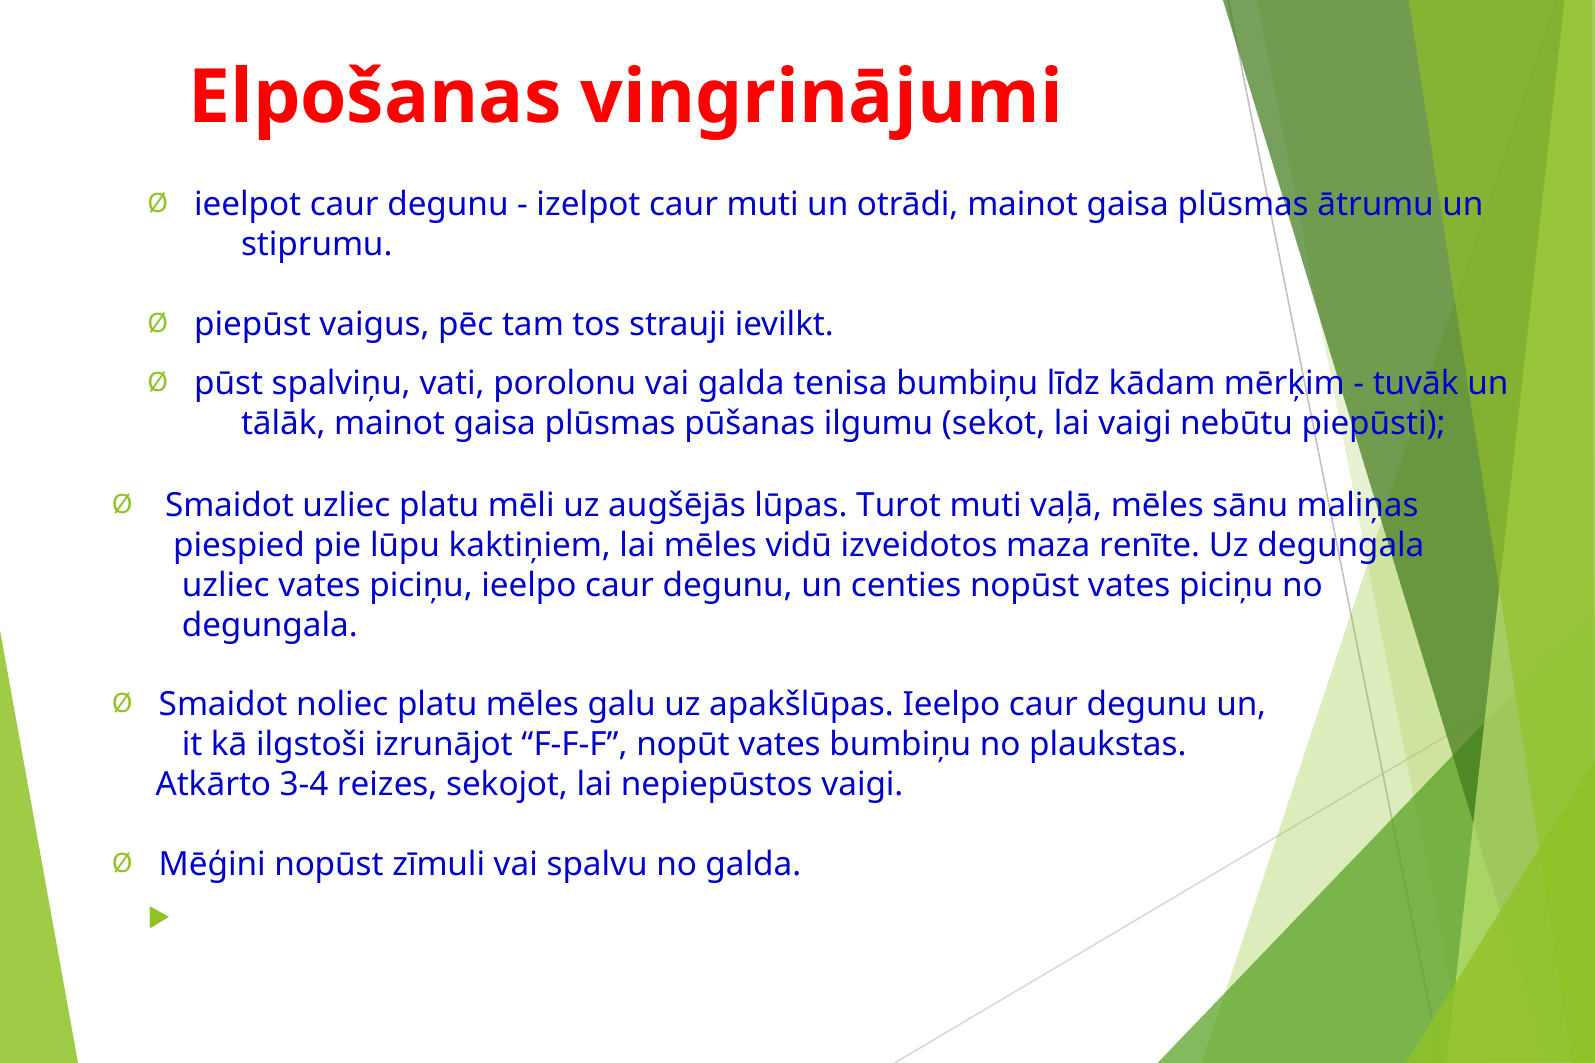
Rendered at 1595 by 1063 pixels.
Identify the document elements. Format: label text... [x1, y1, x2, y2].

title Elpošanas vingrinājumi [173, 40, 1082, 152]
subtitle ieelpot caur degunu - izelpot caur muti un otrādi, mainot gaisa plūsmas ātrumu un stiprumu. piepūst vaigus, pēc tam tos strauji ievilkt. pūst spalviņu, vati, porolonu vai galda tenisa bumbiņu līdz kādam mērķim - tuvāk un tālāk, mainot gaisa plūsmas pūšanas ilgumu (sekot, lai vaigi nebūtu piepūsti); Smaidot uzliec platu mēli uz augšējās lūpas. Turot muti vaļā, mēles sānu maliņas piespied pie lūpu kaktiņiem, lai mēles vidū izveidotos maza renīte. Uz degungala uzliec vates piciņu, ieelpo caur degunu, un centies nopūst vates piciņu no degungala. Smaidot noliec platu mēles galu uz apakšlūpas. Ieelpo caur degunu un, it kā ilgstoši izrunājot “F-F-F”, nopūt vates bumbiņu no plaukstas. Atkārto 3-4 reizes, sekojot, lai nepiepūstos vaigi. Mēģini nopūst zīmuli vai spalvu no galda. [96, 152, 1528, 971]
